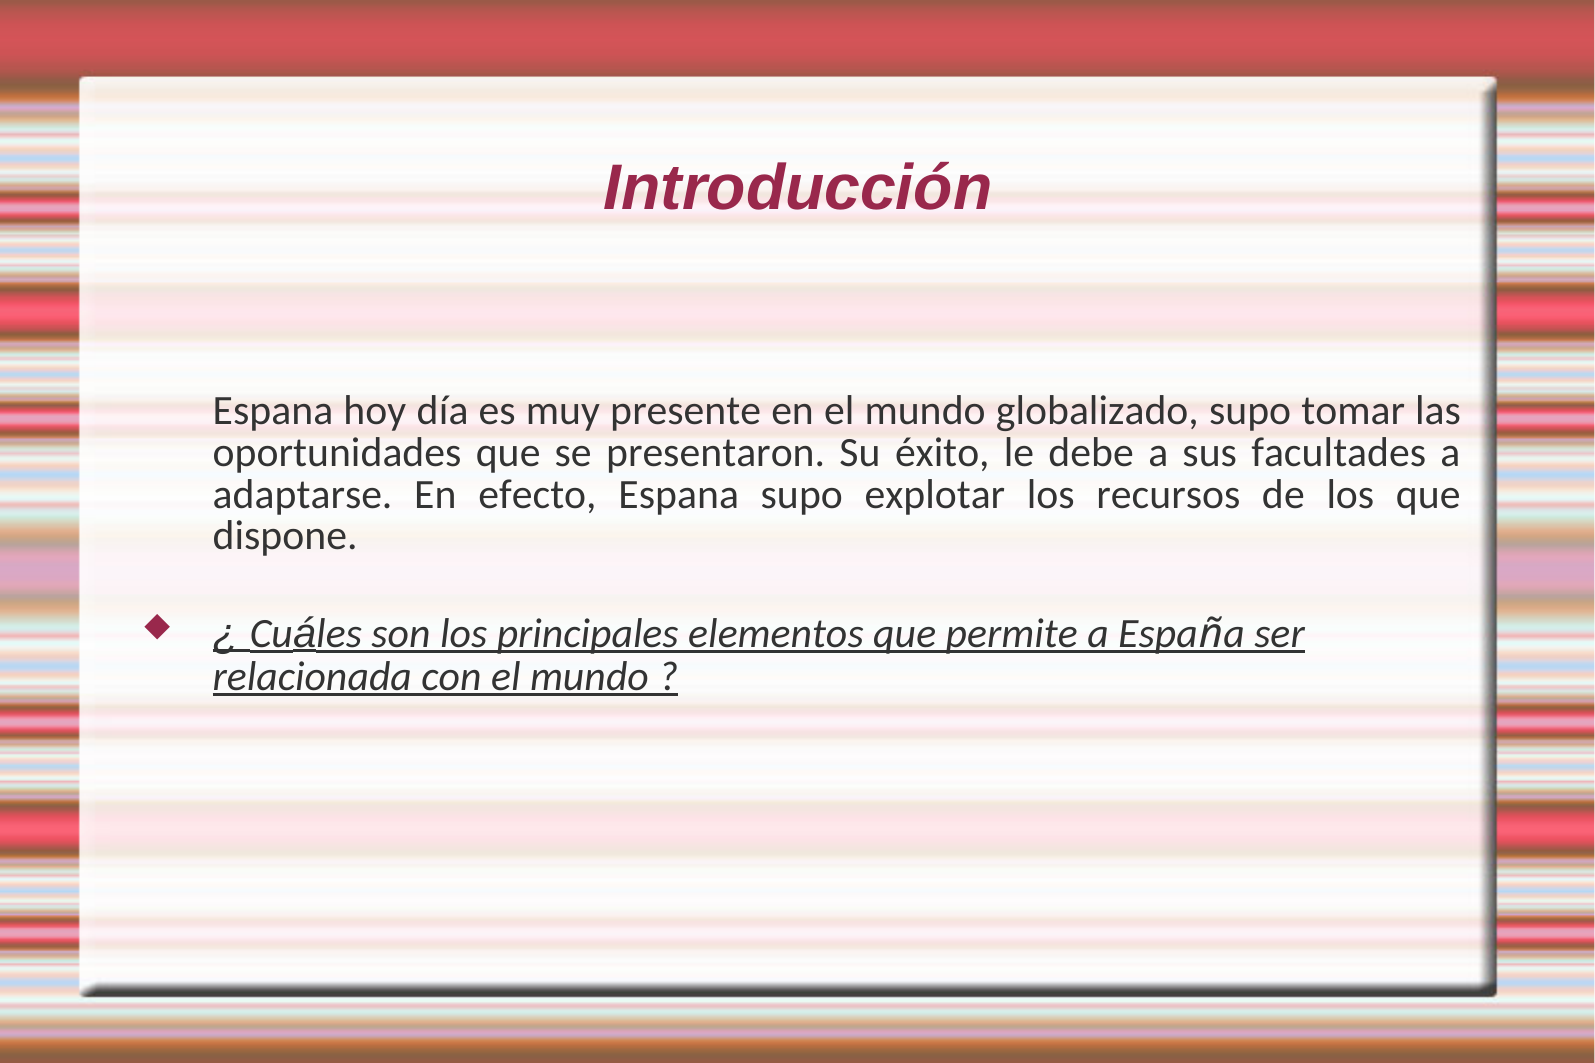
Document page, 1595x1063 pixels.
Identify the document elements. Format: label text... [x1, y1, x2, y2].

title Introducción [117, 98, 1479, 276]
picture [0, 0, 1595, 1063]
list Espana hoy día es muy presente en el mundo globalizado, supo tomar las oportunidades que se presentaron. Su éxito, le debe a sus facultades a adaptarse. En efecto, Espana supo explotar los recursos de los que dispone. ¿ Cuáles son los principales elementos que permite a España ser relacionada con el mundo ? [130, 300, 1462, 971]
